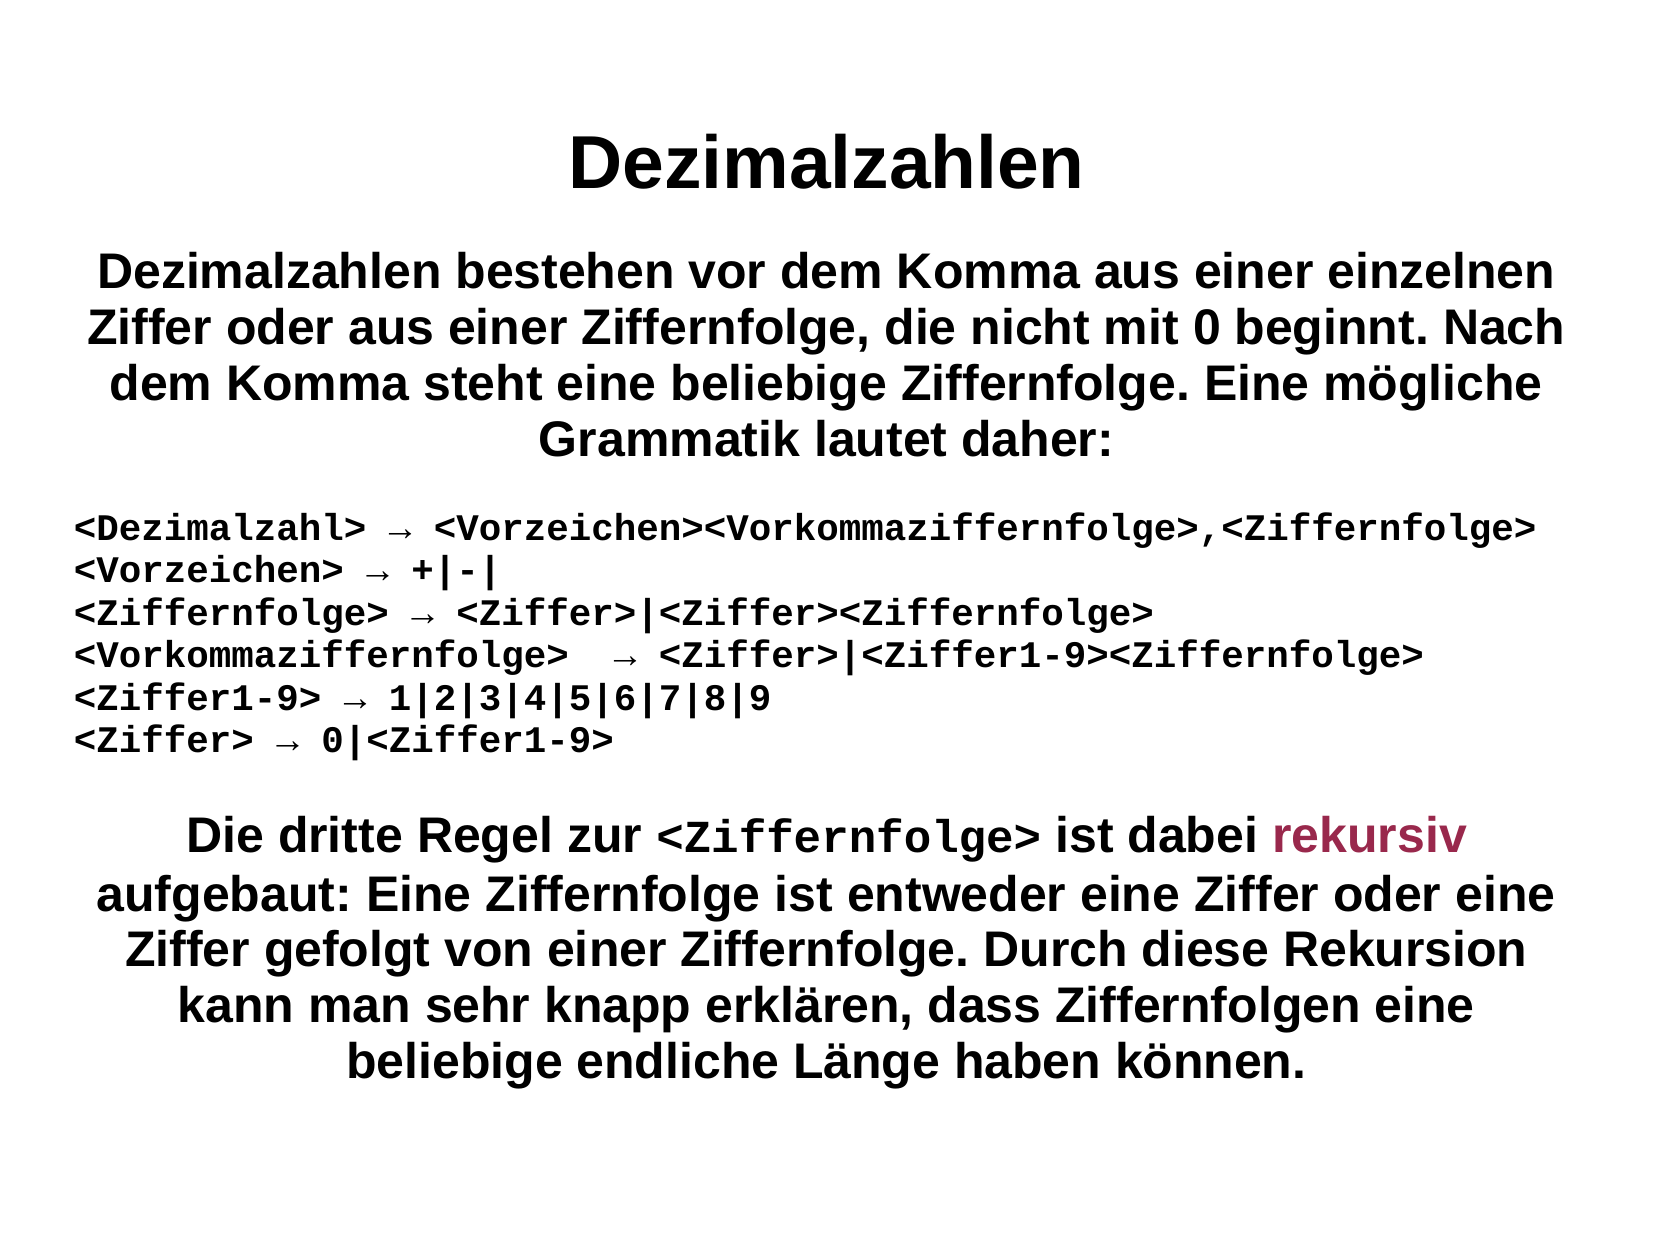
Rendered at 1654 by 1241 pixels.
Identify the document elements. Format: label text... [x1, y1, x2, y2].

text_box Dezimalzahlen bestehen vor dem Komma aus einer einzelnen Ziffer oder aus einer Ziffernfolge, die nicht mit 0 beginnt. Nach dem Komma steht eine beliebige Ziffernfolge. Eine mögliche Grammatik lautet daher: <Dezimalzahl> → <Vorzeichen><Vorkommaziffernfolge>,<Ziffernfolge> <Vorzeichen> → +|-| <Ziffernfolge> → <Ziffer>|<Ziffer><Ziffernfolge> <Vorkommaziffernfolge> → <Ziffer>|<Ziffer1-9><Ziffernfolge> <Ziffer1-9> → 1|2|3|4|5|6|7|8|9 <Ziffer> → 0|<Ziffer1-9> Die dritte Regel zur <Ziffernfolge> ist dabei rekursiv aufgebaut: Eine Ziffernfolge ist entweder eine Ziffer oder eine Ziffer gefolgt von einer Ziffernfolge. Durch diese Rekursion kann man sehr knapp erklären, dass Ziffernfolgen eine beliebige endliche Länge haben können. [59, 236, 1595, 1235]
chart [776, 593, 895, 653]
title Dezimalzahlen [88, 118, 1565, 207]
